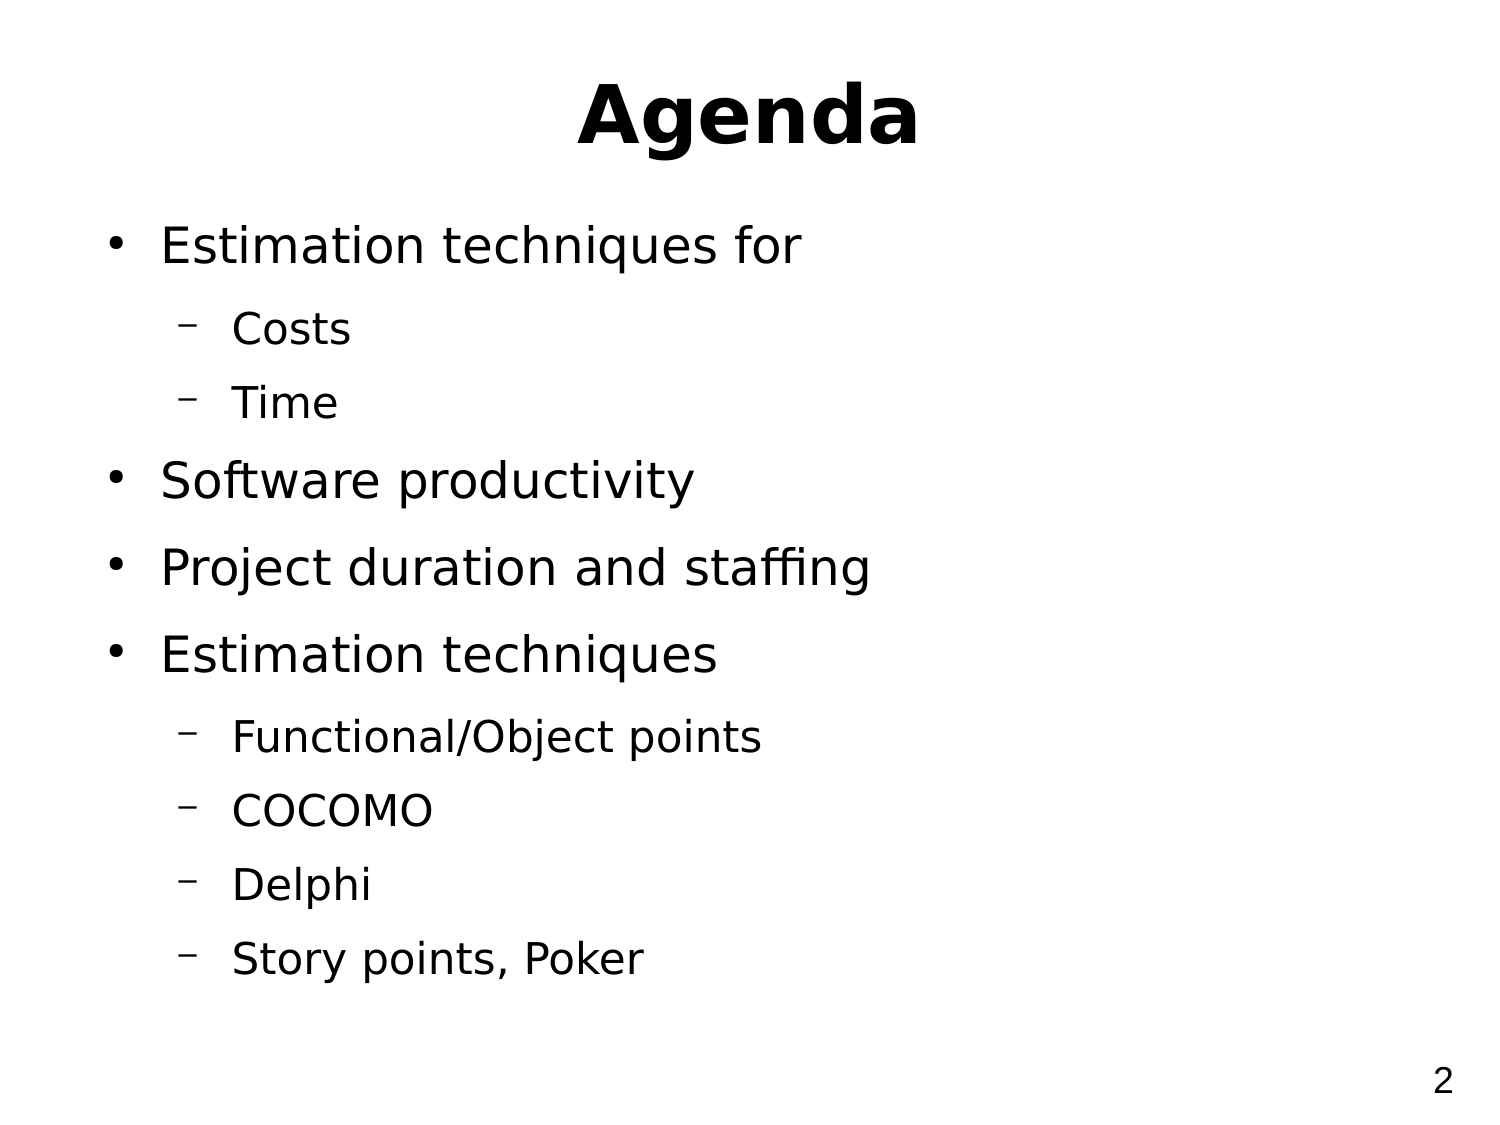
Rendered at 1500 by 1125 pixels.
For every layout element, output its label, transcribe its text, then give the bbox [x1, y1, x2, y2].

title Agenda [75, 44, 1425, 177]
list Estimation techniques for Costs Time Software productivity Project duration and staffing Estimation techniques Functional/Object points COCOMO Delphi Story points, Poker [75, 206, 1425, 1093]
